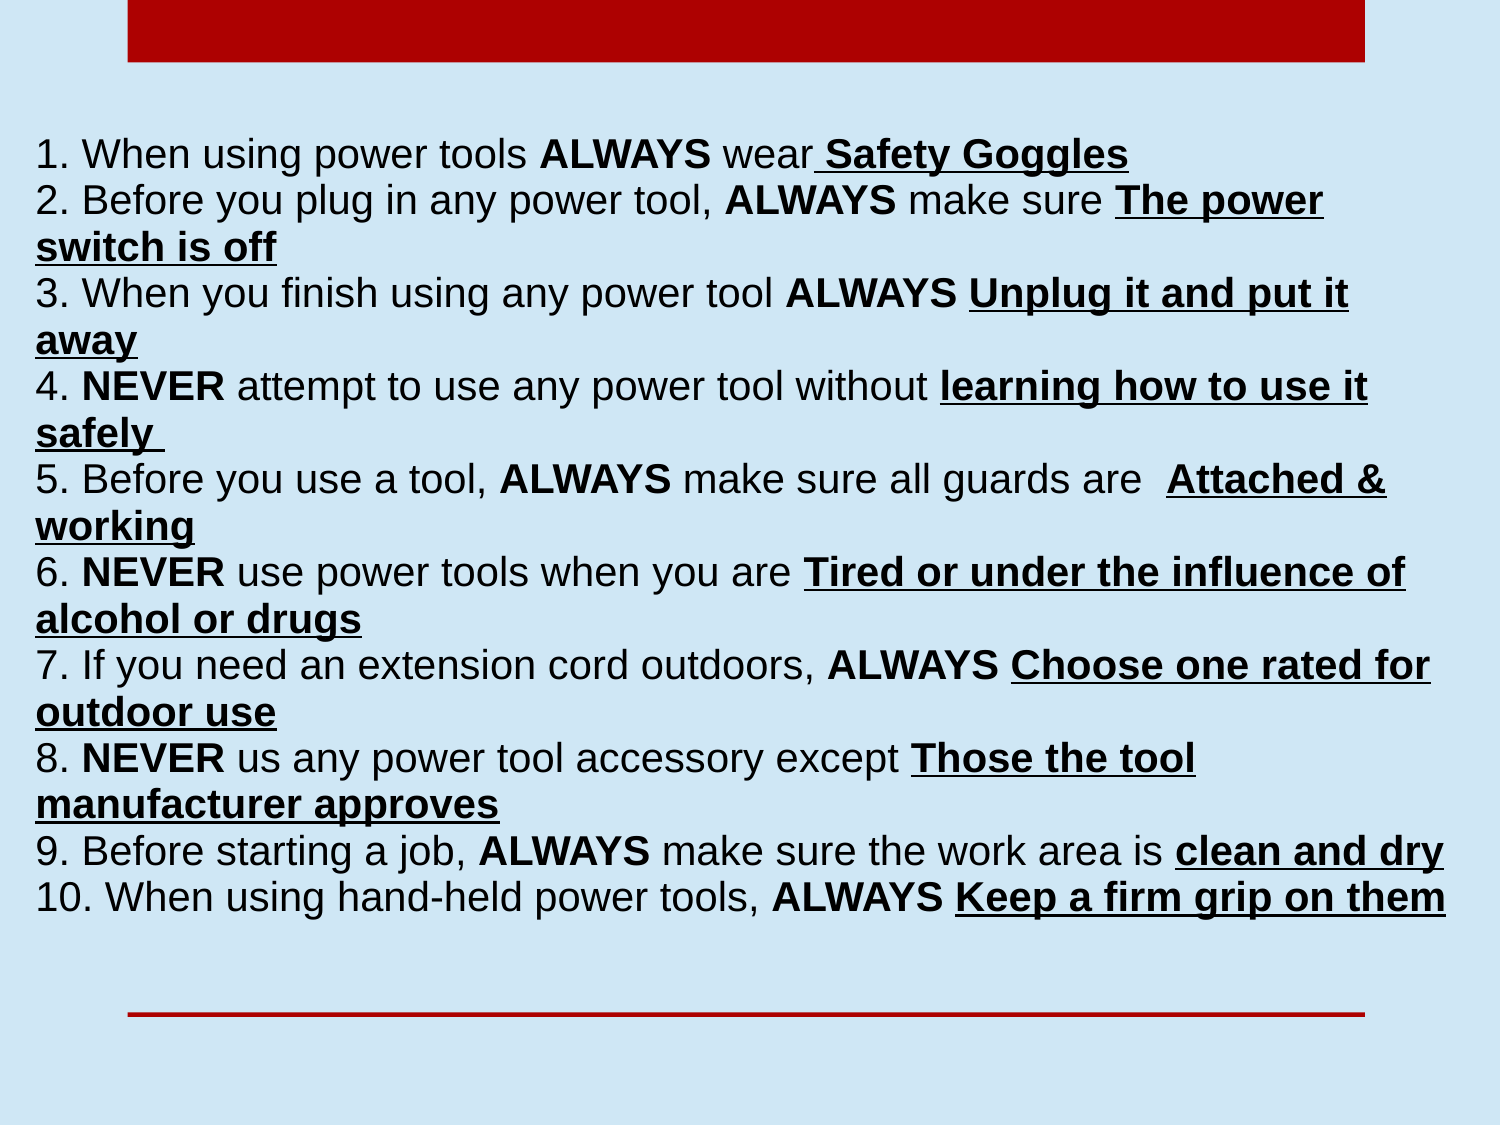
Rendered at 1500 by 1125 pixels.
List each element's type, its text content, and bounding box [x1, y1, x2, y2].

title 1. When using power tools ALWAYS wear Safety Goggles 2. Before you plug in any power tool, ALWAYS make sure The power switch is off 3. When you finish using any power tool ALWAYS Unplug it and put it away 4. NEVER attempt to use any power tool without learning how to use it safely 5. Before you use a tool, ALWAYS make sure all guards are Attached & working 6. NEVER use power tools when you are Tired or under the influence of alcohol or drugs 7. If you need an extension cord outdoors, ALWAYS Choose one rated for outdoor use 8. NEVER us any power tool accessory except Those the tool manufacturer approves 9. Before starting a job, ALWAYS make sure the work area is clean and dry 10. When using hand-held power tools, ALWAYS Keep a firm grip on them [35, 106, 1453, 945]
